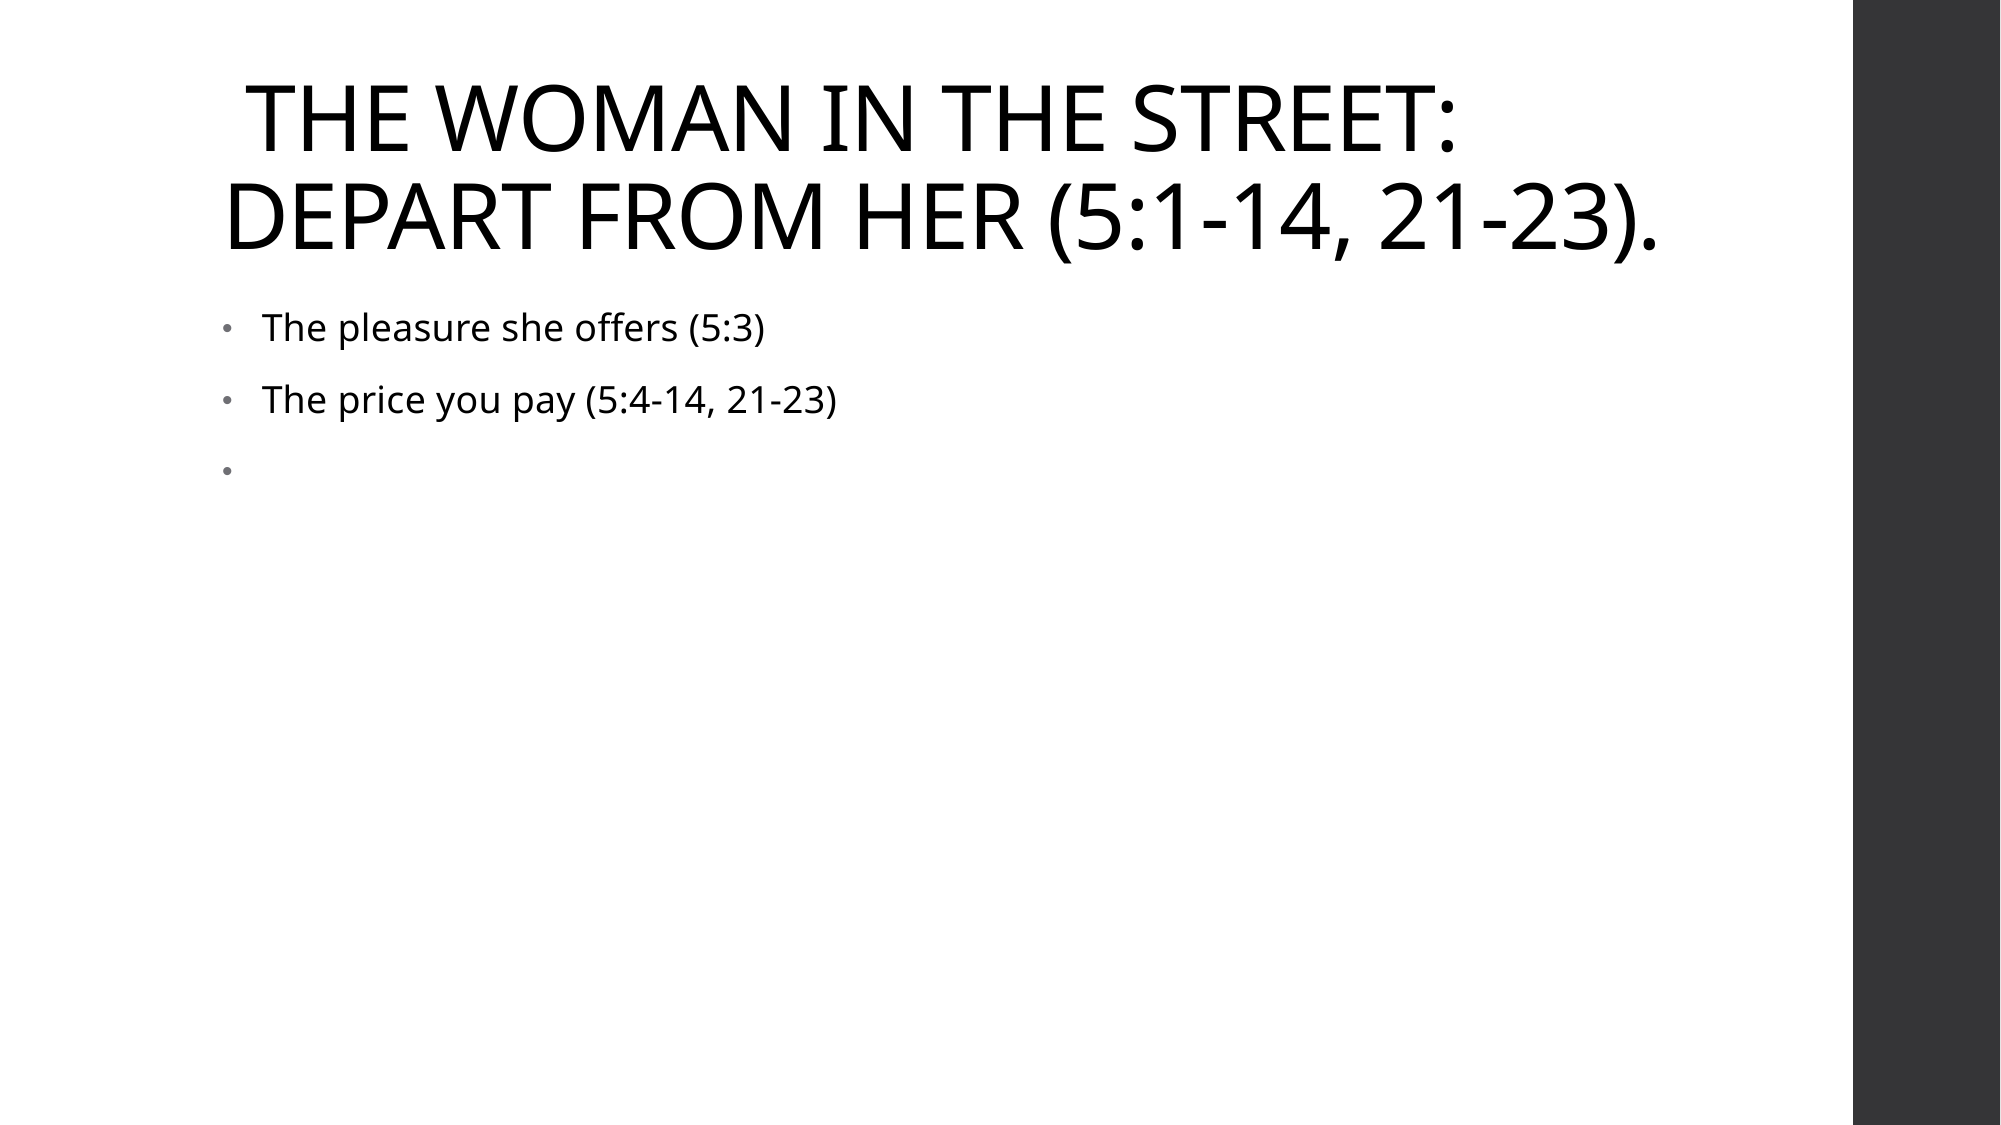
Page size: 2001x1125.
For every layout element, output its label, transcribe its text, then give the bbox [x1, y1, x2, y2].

title THE WOMAN IN THE STREET: DEPART FROM HER (5:1-14, 21-23). [206, 60, 1797, 278]
list The pleasure she offers (5:3) The price you pay (5:4-14, 21-23) [206, 299, 1617, 1014]
